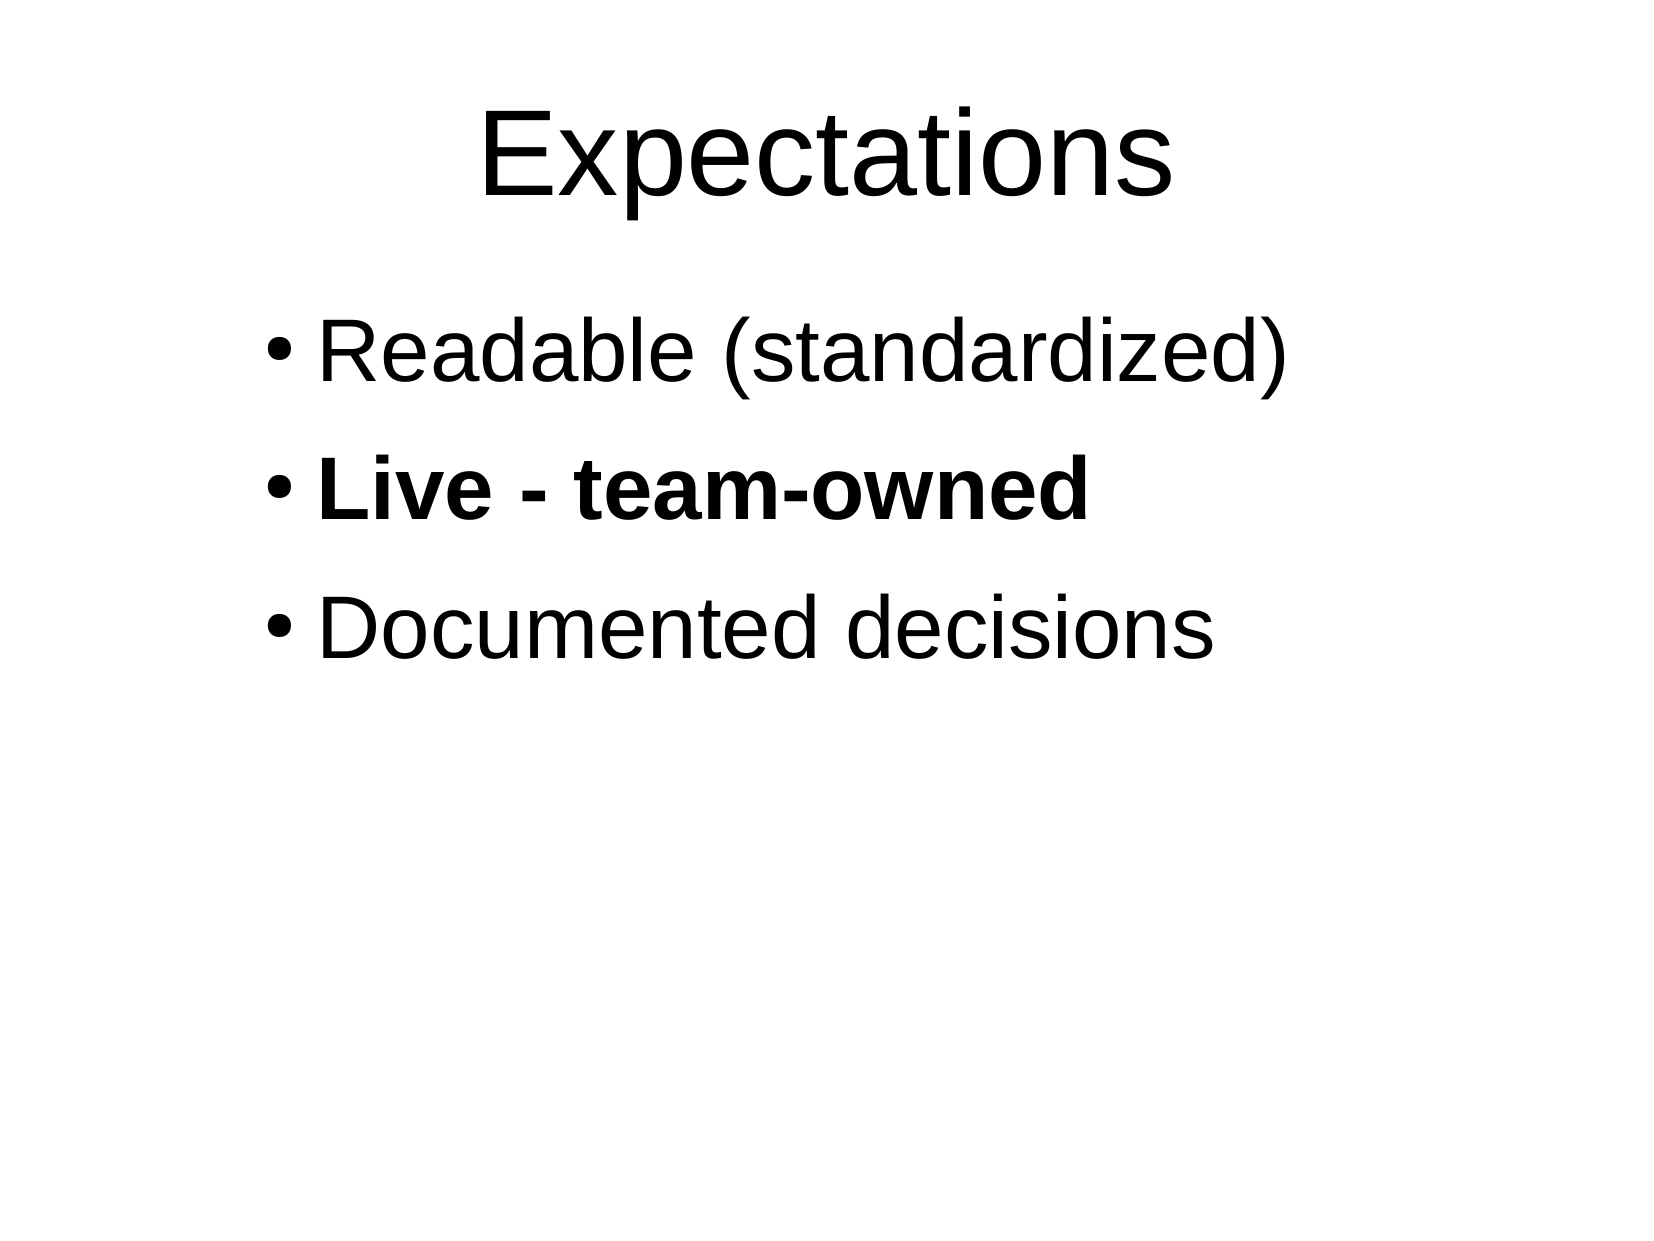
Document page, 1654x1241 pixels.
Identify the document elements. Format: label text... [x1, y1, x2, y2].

title Expectations [82, 49, 1571, 257]
list Readable (standardized) Live - team-owned Documented decisions [245, 300, 1654, 1021]
